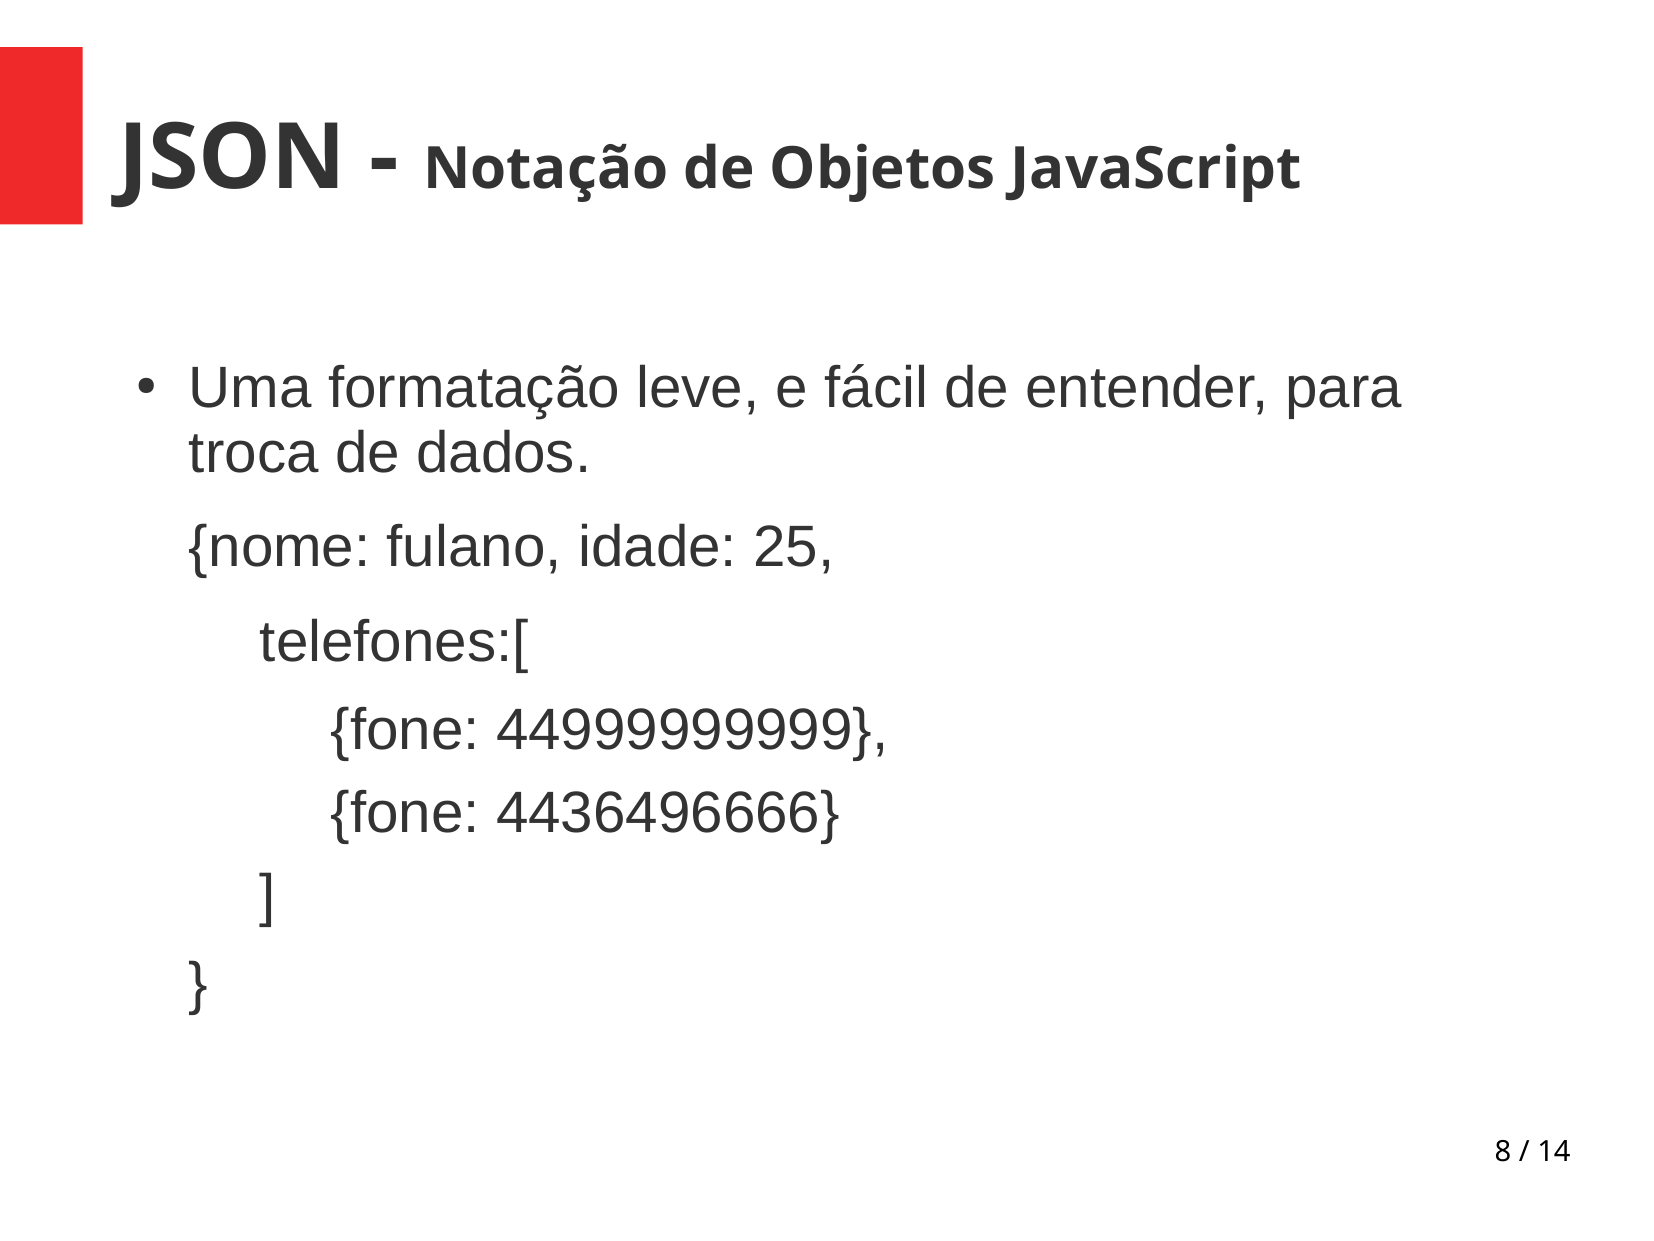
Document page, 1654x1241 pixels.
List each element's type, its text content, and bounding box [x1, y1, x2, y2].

list Uma formatação leve, e fácil de entender, para troca de dados. {nome: fulano, idade: 25, telefones:[ {fone: 44999999999}, {fone: 4436496666} ] } [118, 354, 1536, 1074]
title JSON - Notação de Objetos JavaScript [118, 49, 1571, 257]
